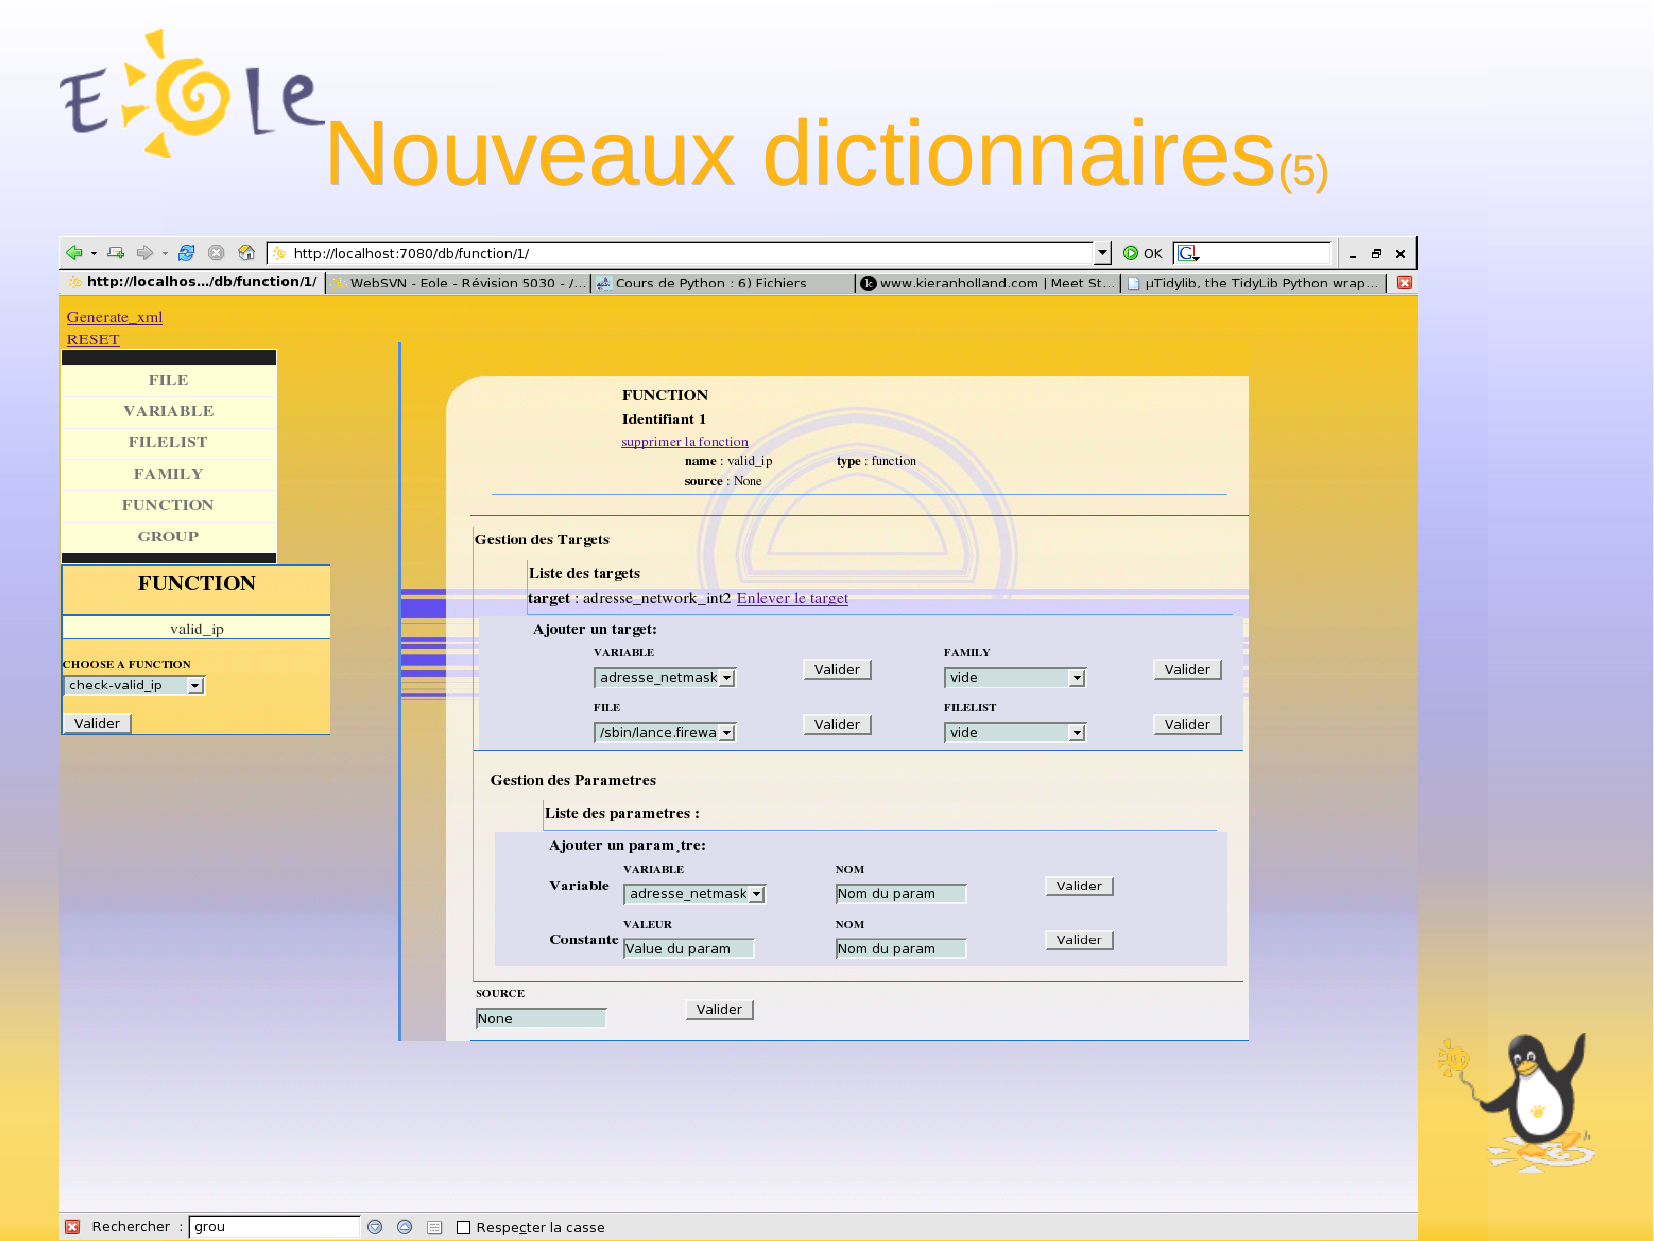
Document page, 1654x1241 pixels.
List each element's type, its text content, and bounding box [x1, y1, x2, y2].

title Nouveaux dictionnaires(5) [82, 49, 1571, 257]
picture [0, 0, 1654, 1241]
